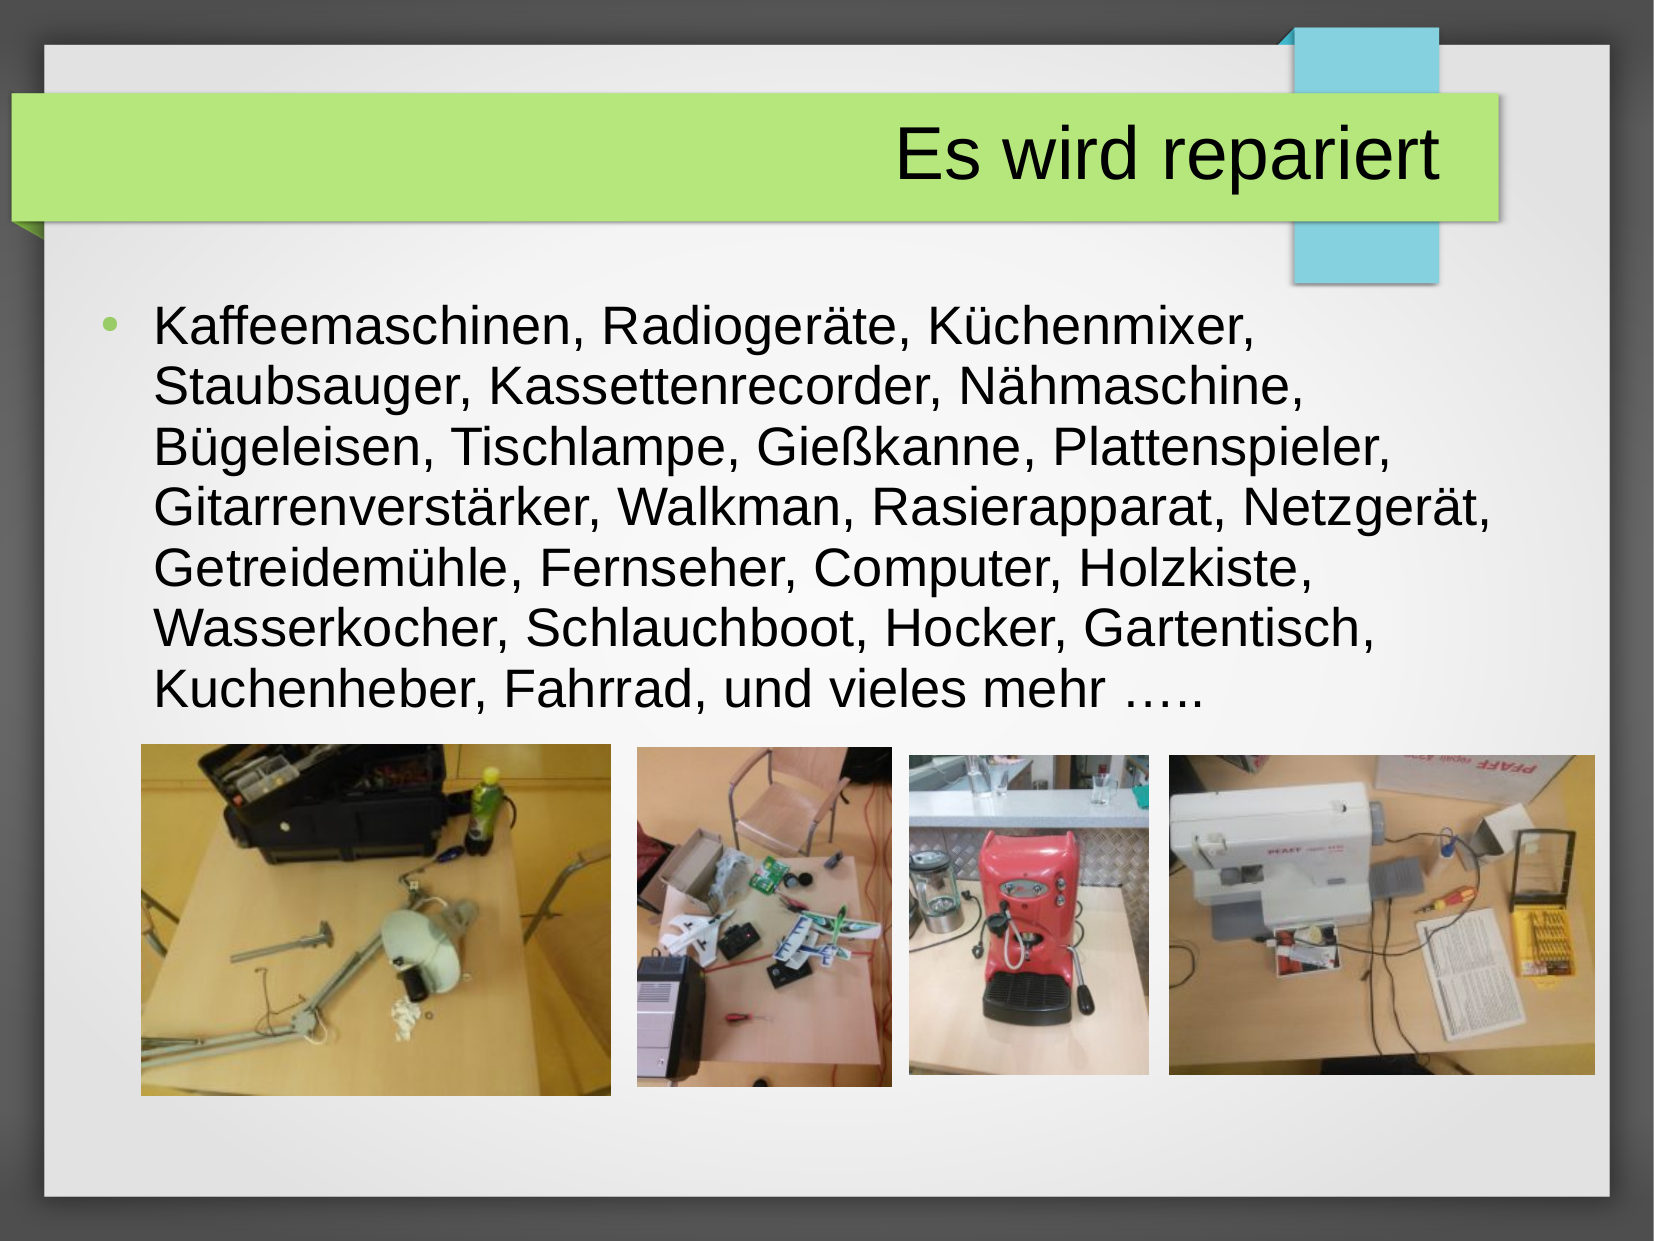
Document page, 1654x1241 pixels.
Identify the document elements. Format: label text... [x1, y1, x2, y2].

list Kaffeemaschinen, Radiogeräte, Küchenmixer, Staubsauger, Kassettenrecorder, Nähmaschine, Bügeleisen, Tischlampe, Gießkanne, Plattenspieler, Gitarrenverstärker, Walkman, Rasierapparat, Netzgerät, Getreidemühle, Fernseher, Computer, Holzkiste, Wasserkocher, Schlauchboot, Hocker, Gartentisch, Kuchenheber, Fahrrad, und vieles mehr ….. [82, 295, 1571, 1015]
picture [0, 0, 1654, 1241]
title Es wird repariert [259, 94, 1441, 213]
